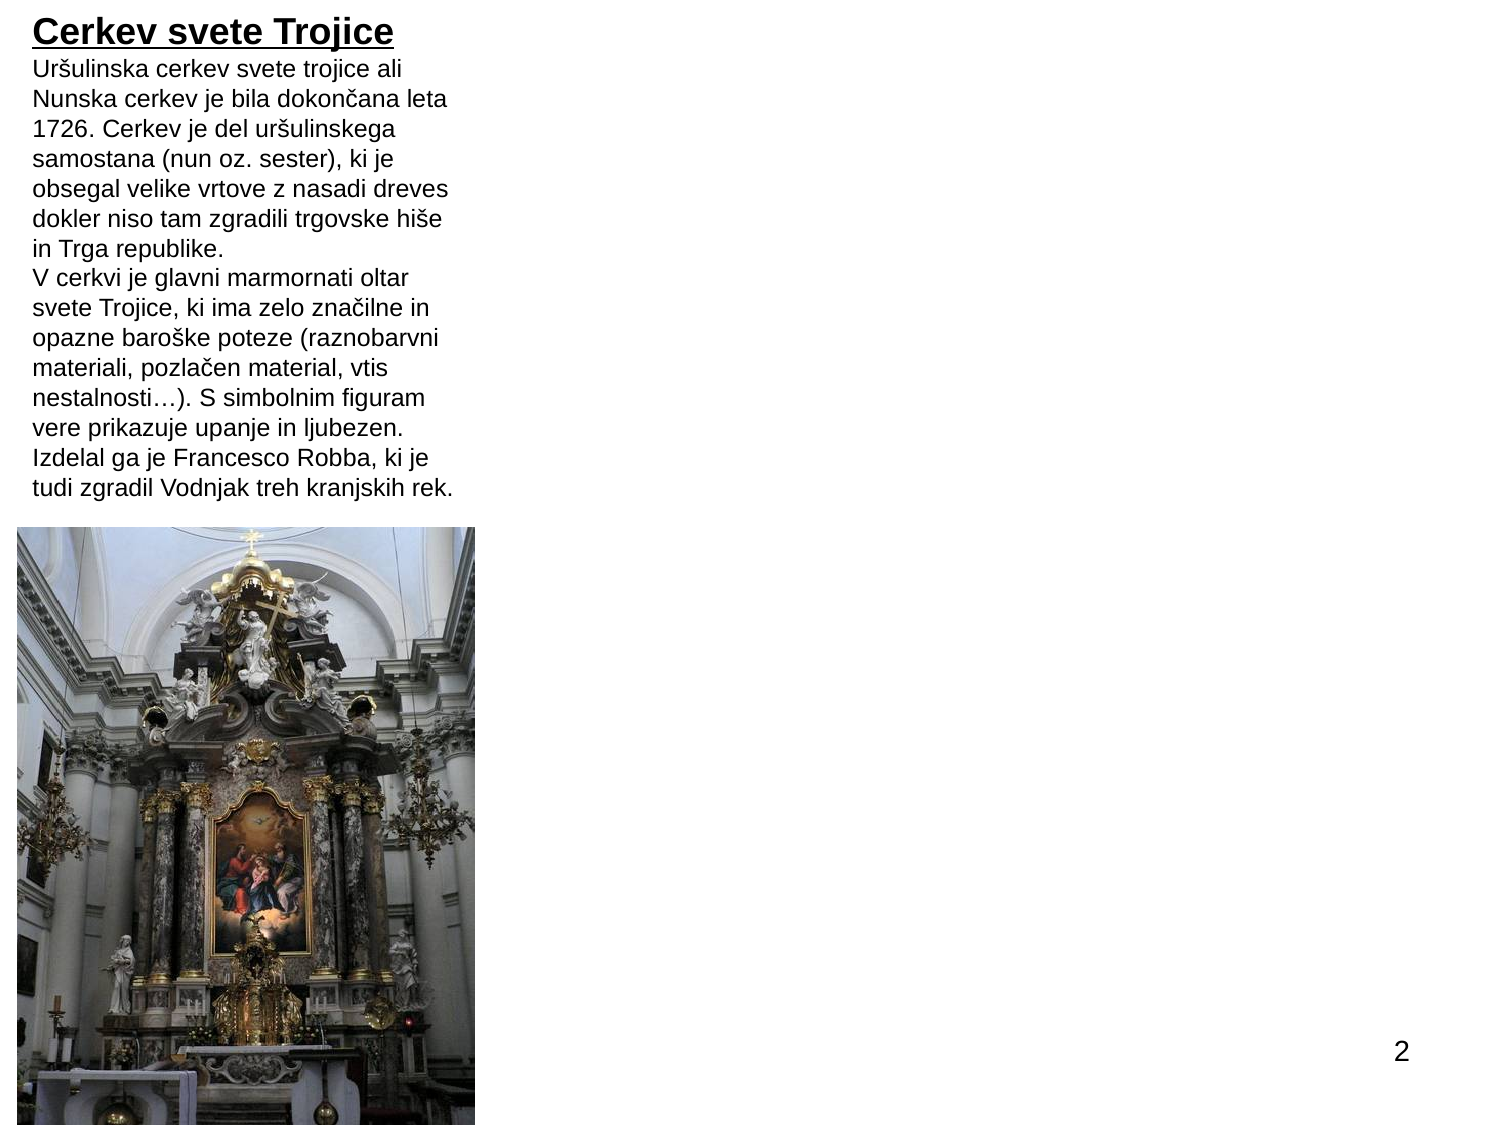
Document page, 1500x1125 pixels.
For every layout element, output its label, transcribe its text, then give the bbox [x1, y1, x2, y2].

picture [17, 527, 475, 1125]
text_box Cerkev svete Trojice Uršulinska cerkev svete trojice ali Nunska cerkev je bila dokončana leta 1726. Cerkev je del uršulinskega samostana (nun oz. sester), ki je obsegal velike vrtove z nasadi dreves dokler niso tam zgradili trgovske hiše in Trga republike. V cerkvi je glavni marmornati oltar svete Trojice, ki ima zelo značilne in opazne baroške poteze (raznobarvni materiali, pozlačen material, vtis nestalnosti…). S simbolnim figuram vere prikazuje upanje in ljubezen. Izdelal ga je Francesco Robba, ki je tudi zgradil Vodnjak treh kranjskih rek. [17, 0, 485, 509]
slide_number <number> [1074, 1024, 1425, 1103]
